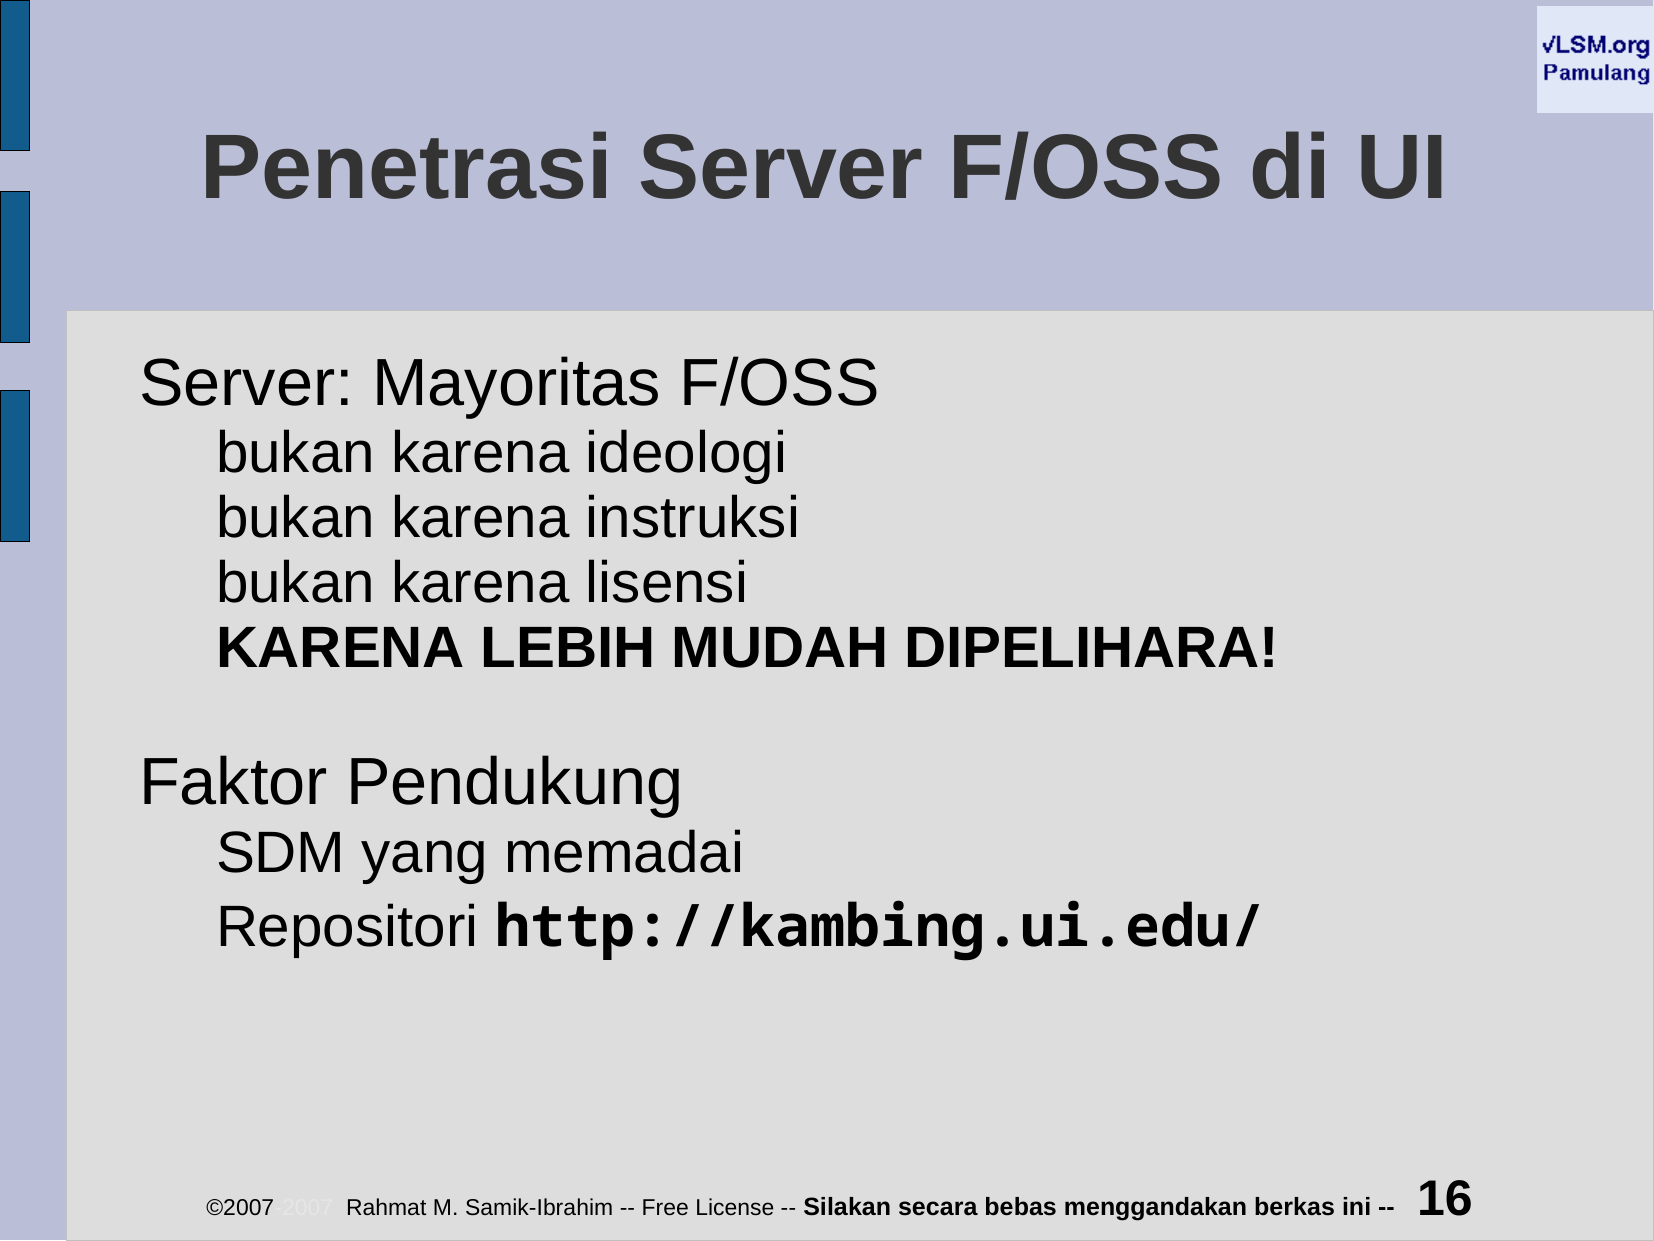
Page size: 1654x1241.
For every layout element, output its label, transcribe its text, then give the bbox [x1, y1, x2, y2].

picture [1537, 6, 1654, 113]
list Server: Mayoritas F/OSS bukan karena ideologi bukan karena instruksi bukan karena lisensi KARENA LEBIH MUDAH DIPELIHARA! Faktor Pendukung SDM yang memadai Repositori http://kambing.ui.edu/ [121, 344, 1534, 1112]
title Penetrasi Server F/OSS di UI [37, 70, 1613, 263]
